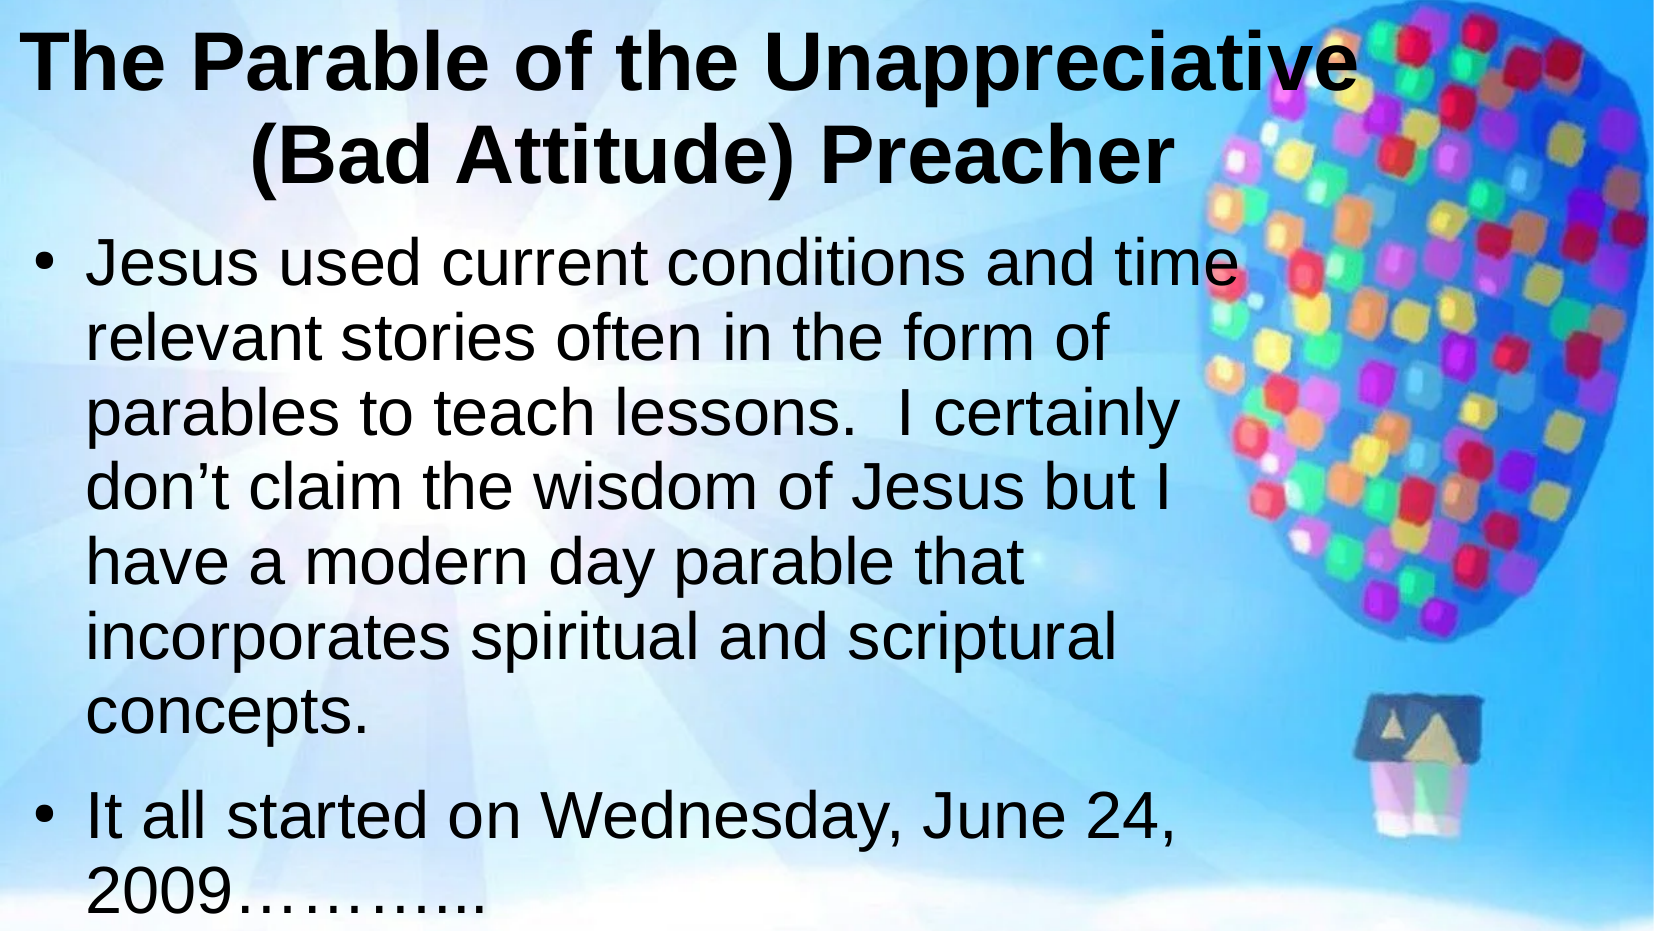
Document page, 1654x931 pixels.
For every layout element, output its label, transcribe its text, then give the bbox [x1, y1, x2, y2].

list Jesus used current conditions and time relevant stories often in the form of parables to teach lessons. I certainly don’t claim the wisdom of Jesus but I have a modern day parable that incorporates spiritual and scriptural concepts. It all started on Wednesday, June 24, 2009………... [15, 225, 1246, 931]
title The Parable of the Unappreciative (Bad Attitude) Preacher [15, 15, 1366, 202]
picture [0, 0, 1654, 931]
